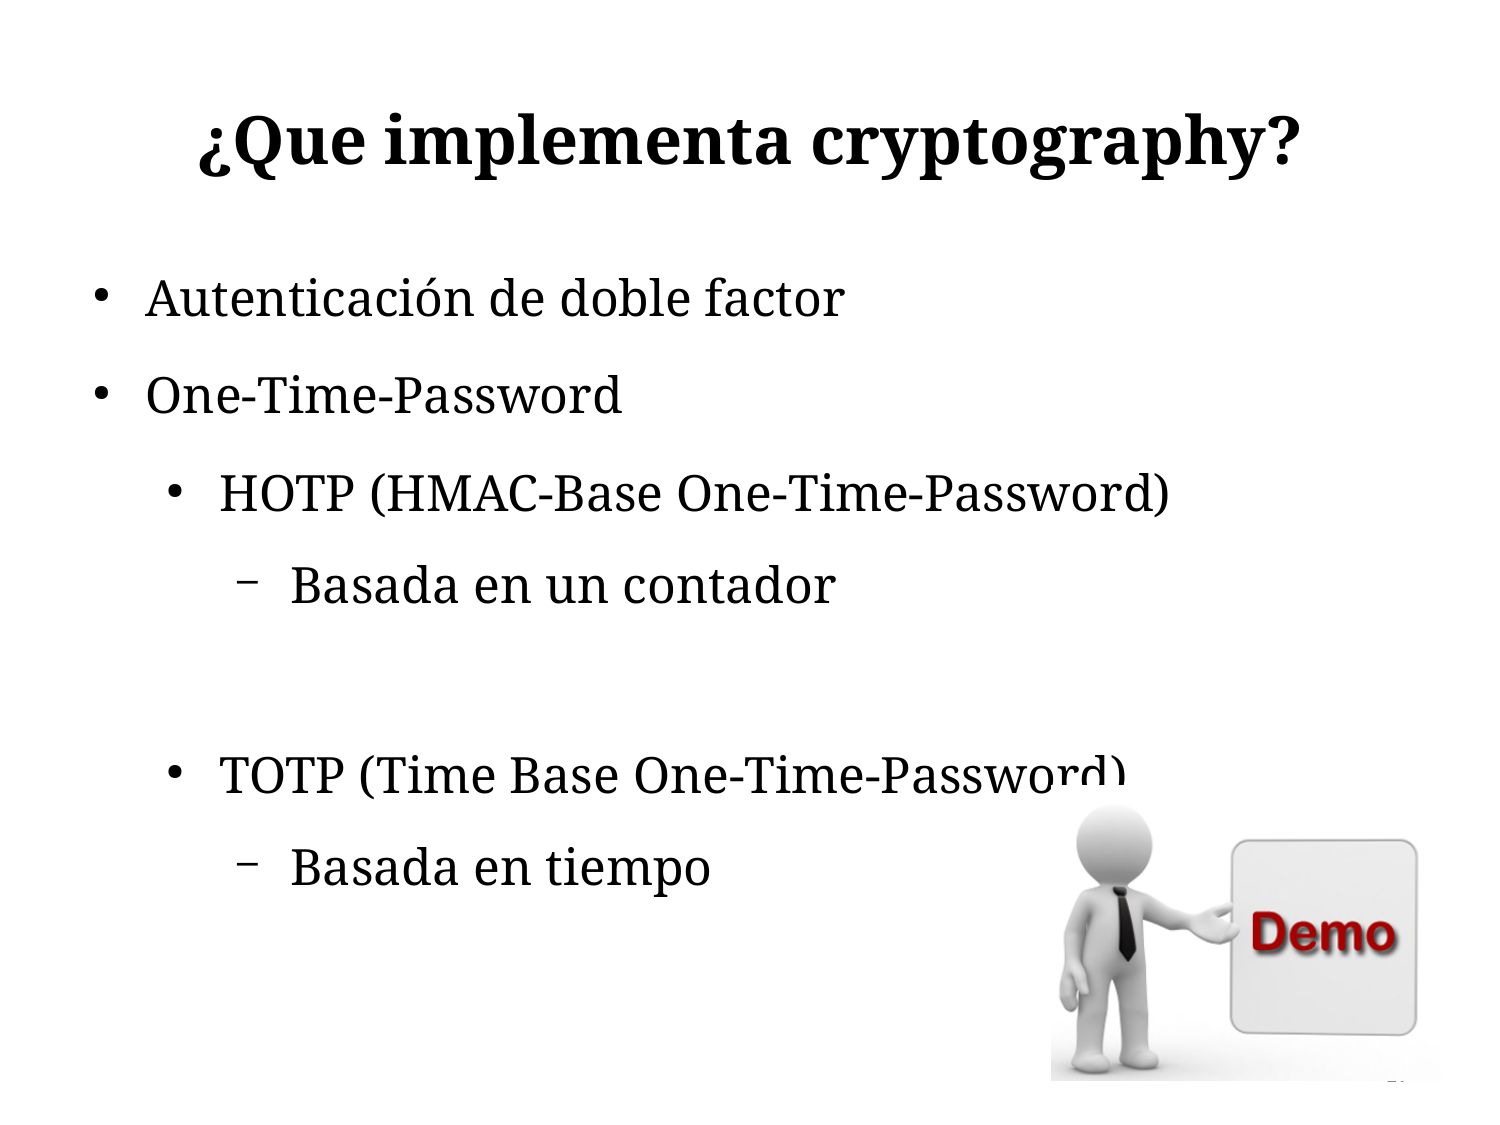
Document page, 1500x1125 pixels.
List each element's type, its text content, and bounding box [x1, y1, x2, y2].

title ¿Que implementa cryptography? [75, 45, 1425, 233]
picture [1051, 785, 1441, 1081]
list Autenticación de doble factor One-Time-Password HOTP (HMAC-Base One-Time-Password) Basada en un contador TOTP (Time Base One-Time-Password) Basada en tiempo [75, 262, 1425, 1005]
